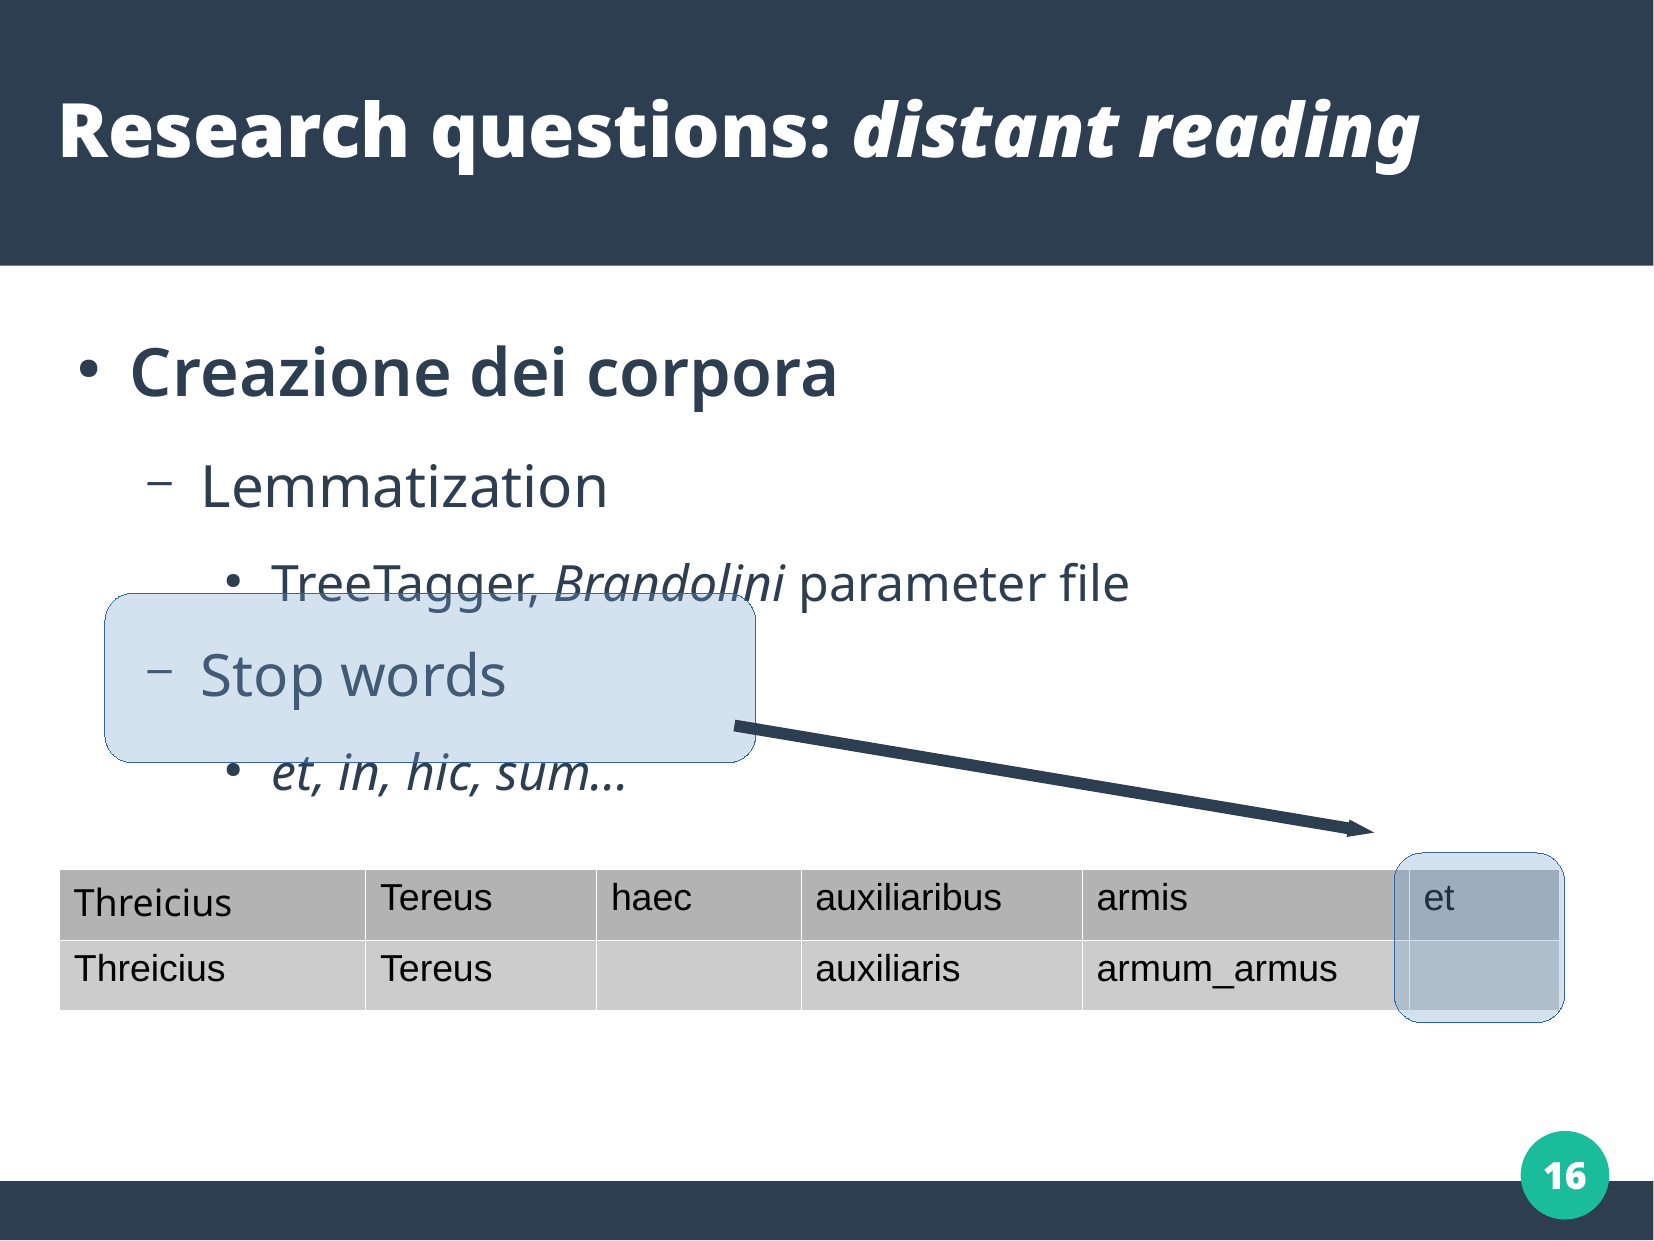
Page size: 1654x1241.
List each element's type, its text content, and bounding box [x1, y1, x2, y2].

table_header Tereus [366, 870, 596, 940]
table_header haec [597, 870, 801, 940]
text_box [104, 593, 756, 763]
table_header Threicius [60, 870, 365, 940]
table_header auxiliaribus [802, 870, 1082, 940]
table_cell Threicius [60, 941, 365, 1010]
table_cell auxiliaris [802, 941, 1082, 1010]
table_cell Tereus [366, 941, 596, 1010]
table_header armis [1083, 870, 1395, 940]
table_cell [597, 941, 801, 1010]
text_box [1394, 852, 1565, 1023]
list Creazione dei corpora Lemmatization TreeTagger, Brandolini parameter file Stop words et, in, hic, sum... [59, 324, 1595, 873]
table_cell armum_armus [1083, 941, 1398, 1010]
title Research questions: distant reading [57, 49, 1629, 207]
